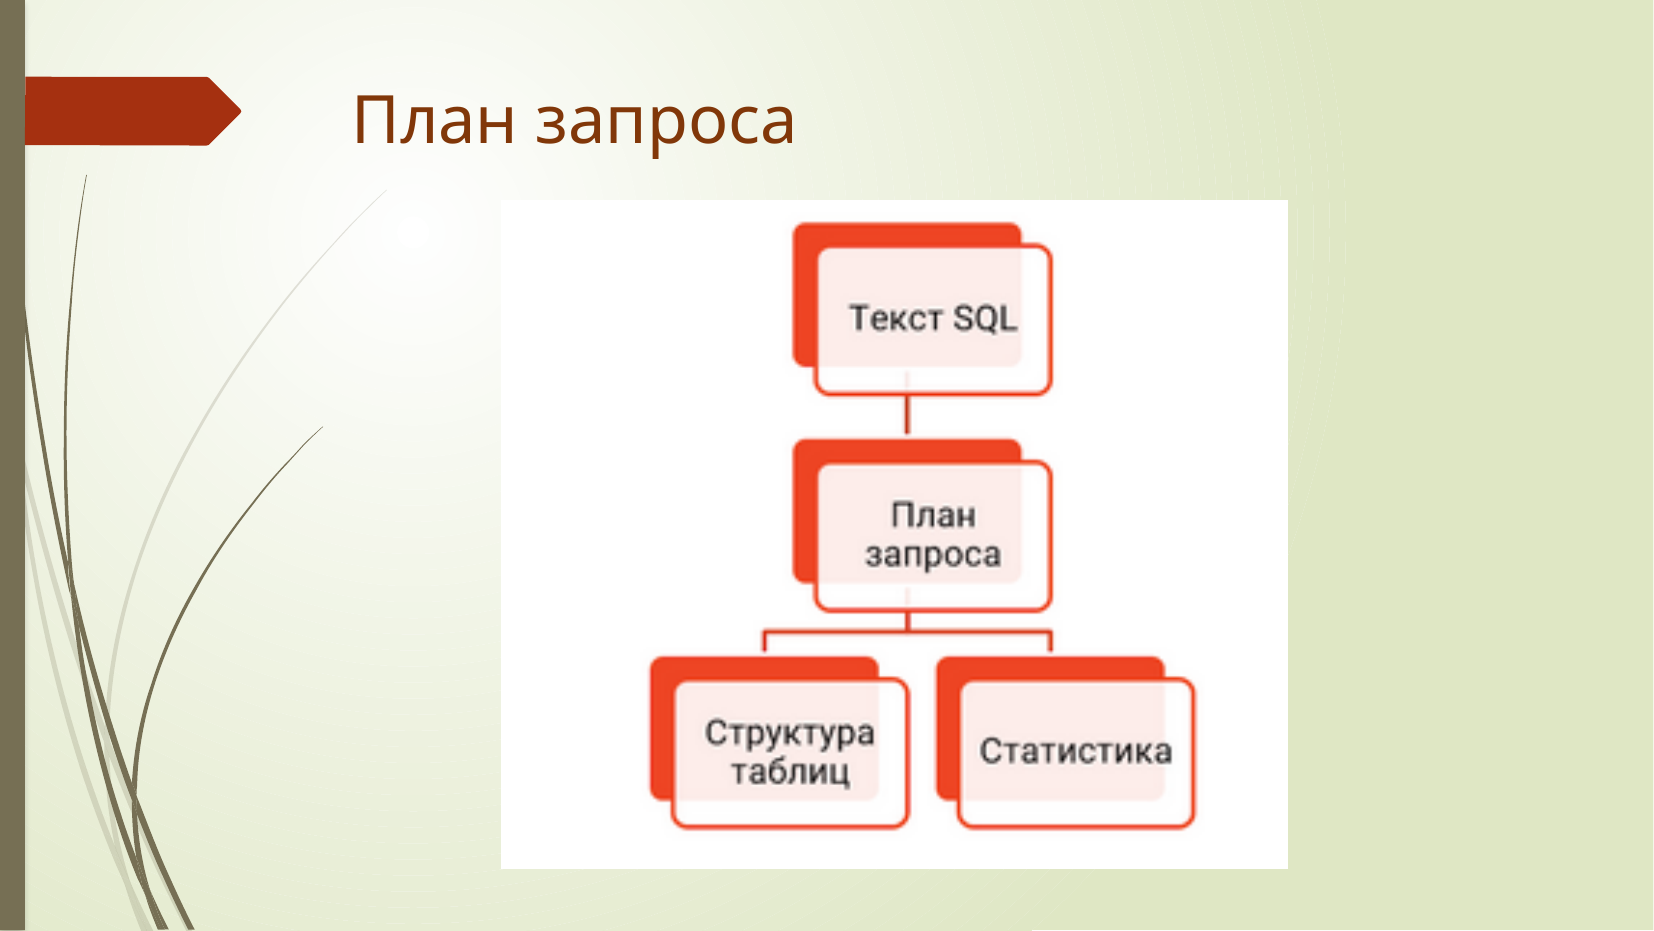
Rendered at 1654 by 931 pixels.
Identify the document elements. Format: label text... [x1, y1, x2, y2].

title План запроса [351, 40, 1561, 196]
picture [501, 200, 1288, 869]
